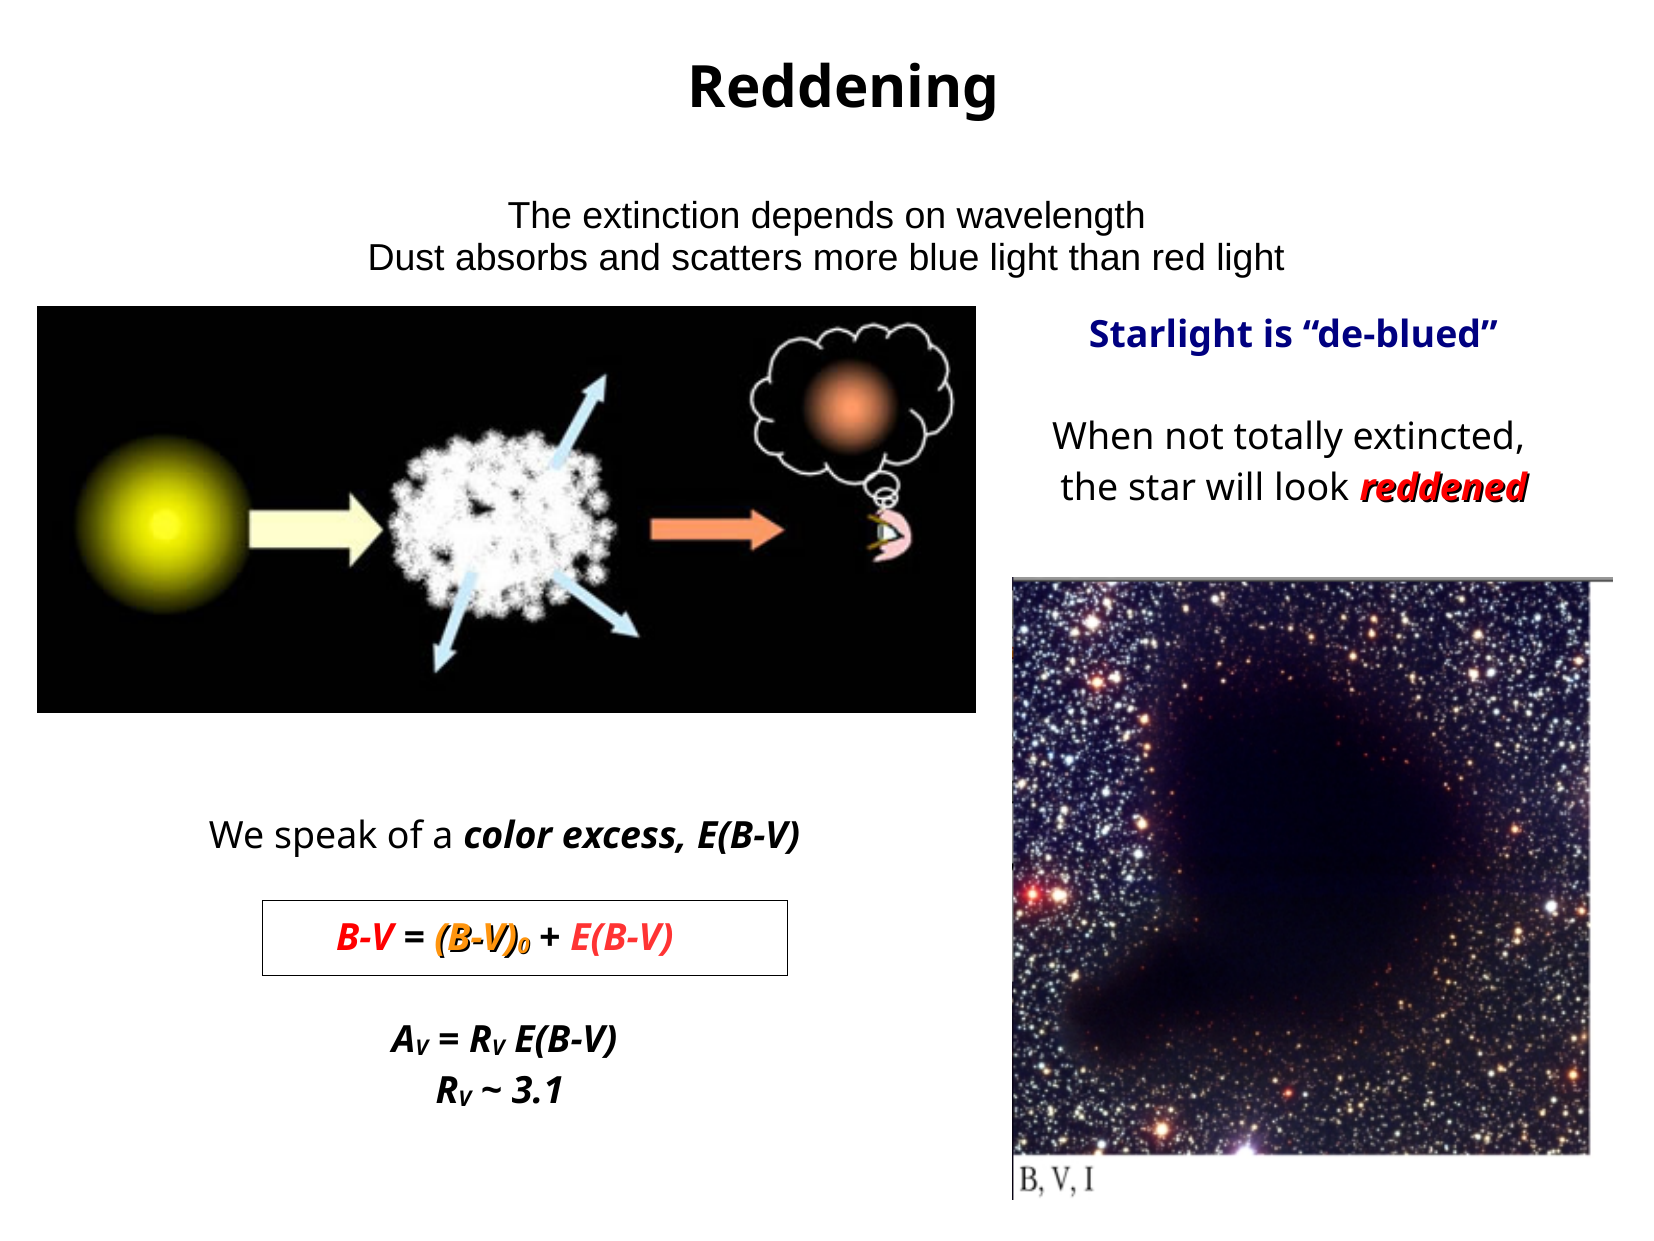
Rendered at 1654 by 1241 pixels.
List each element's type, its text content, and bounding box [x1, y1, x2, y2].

text_box We speak of a color excess, E(B-V) B-V = (B-V)0 + E(B-V) AV = RV E(B-V) RV ~ 3.1 [194, 750, 864, 1164]
text_box Starlight is “de-blued” When not totally extincted, the star will look reddened [862, 300, 1653, 681]
text_box The extinction depends on wavelength Dust absorbs and scatters more blue light than red light [0, 187, 1653, 287]
picture [1012, 577, 1613, 1201]
text_box Reddening [262, 37, 1426, 134]
picture [37, 306, 976, 713]
